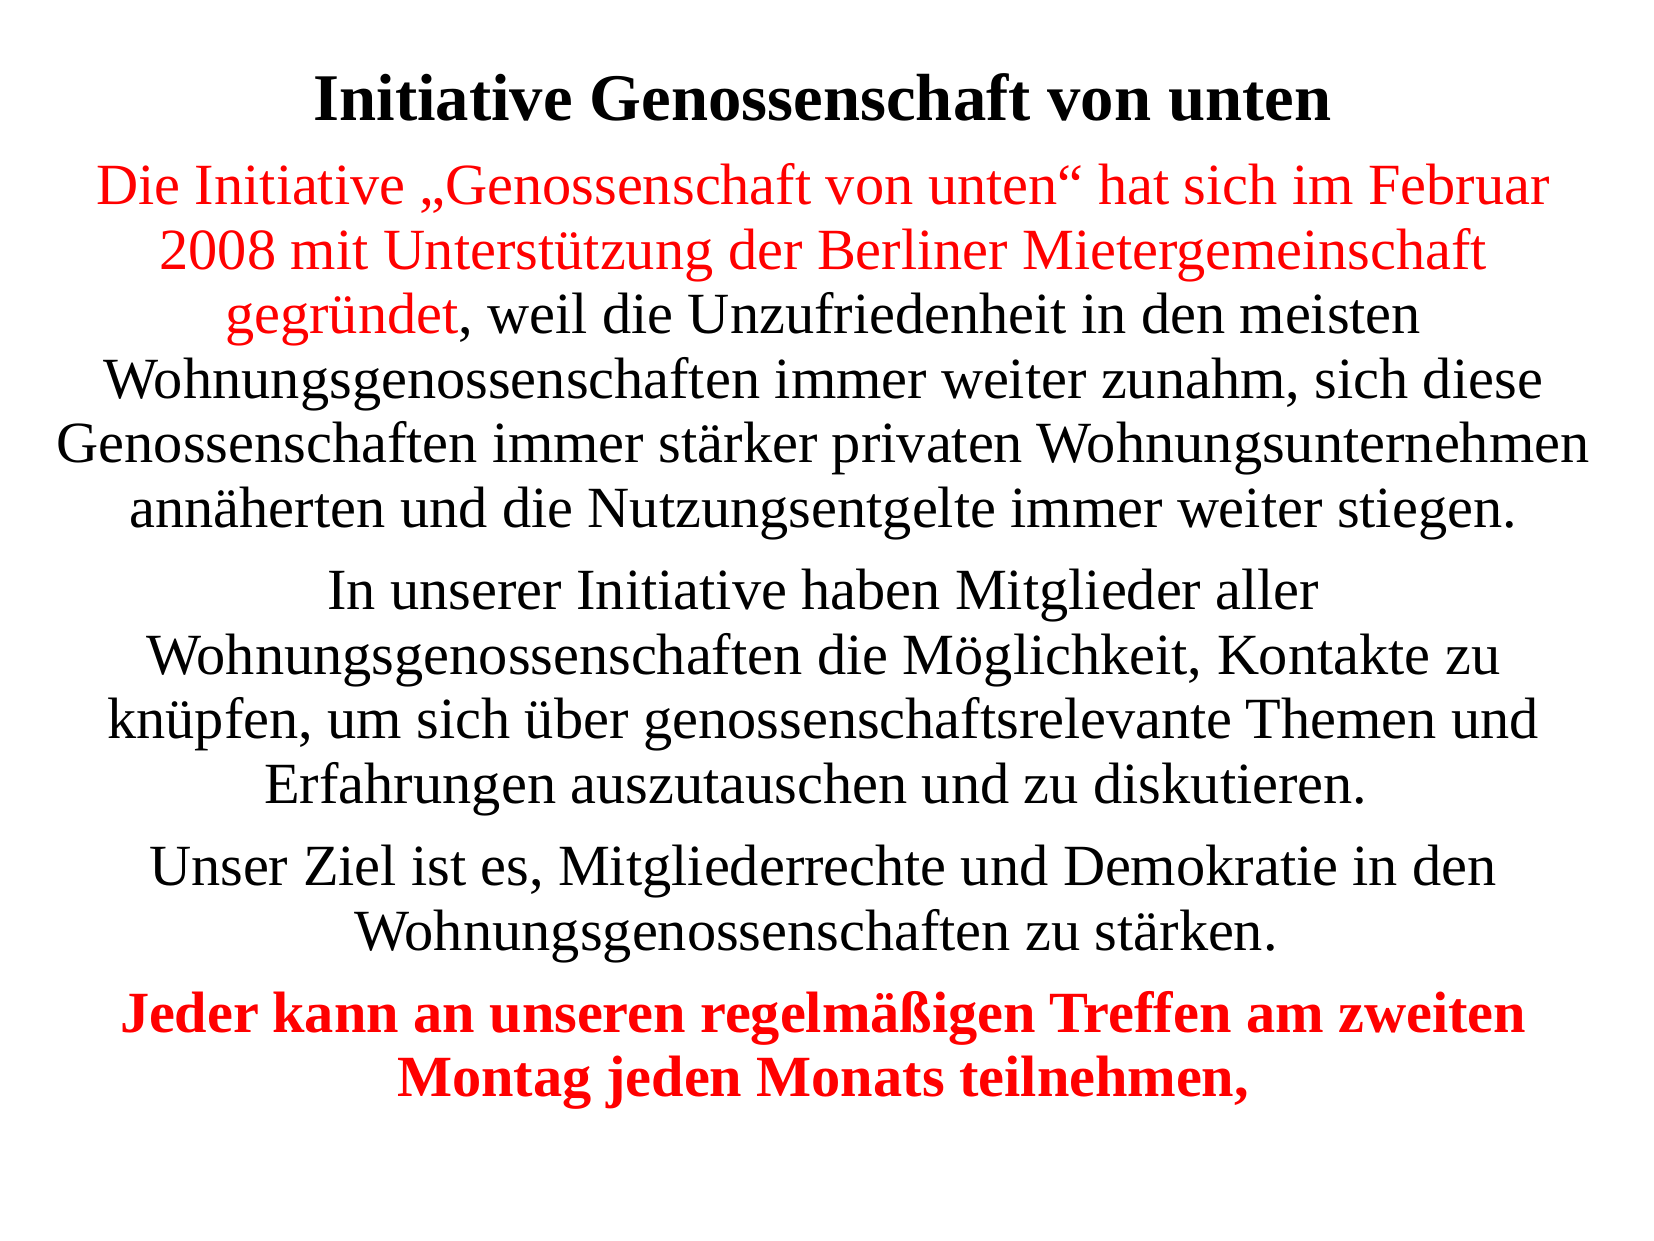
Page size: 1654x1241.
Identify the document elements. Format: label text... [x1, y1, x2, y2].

text_box Initiative Genossenschaft von unten Die Initiative „Genossenschaft von unten“ hat sich im Februar 2008 mit Unterstützung der Berliner Mietergemeinschaft gegründet, weil die Unzufriedenheit in den meisten Wohnungsgenossenschaften immer weiter zunahm, sich diese Genossenschaften immer stärker privaten Wohnungsunternehmen annäherten und die Nutzungsentgelte immer weiter stiegen. In unserer Initiative haben Mitglieder aller Wohnungsgenossenschaften die Möglichkeit, Kontakte zu knüpfen, um sich über genossenschaftsrelevante Themen und Erfahrungen auszutauschen und zu diskutieren. Unser Ziel ist es, Mitgliederrechte und Demokratie in den Wohnungsgenossenschaften zu stärken. Jeder kann an unseren regelmäßigen Treffen am zweiten Montag jeden Monats teilnehmen, [42, 53, 1620, 1117]
